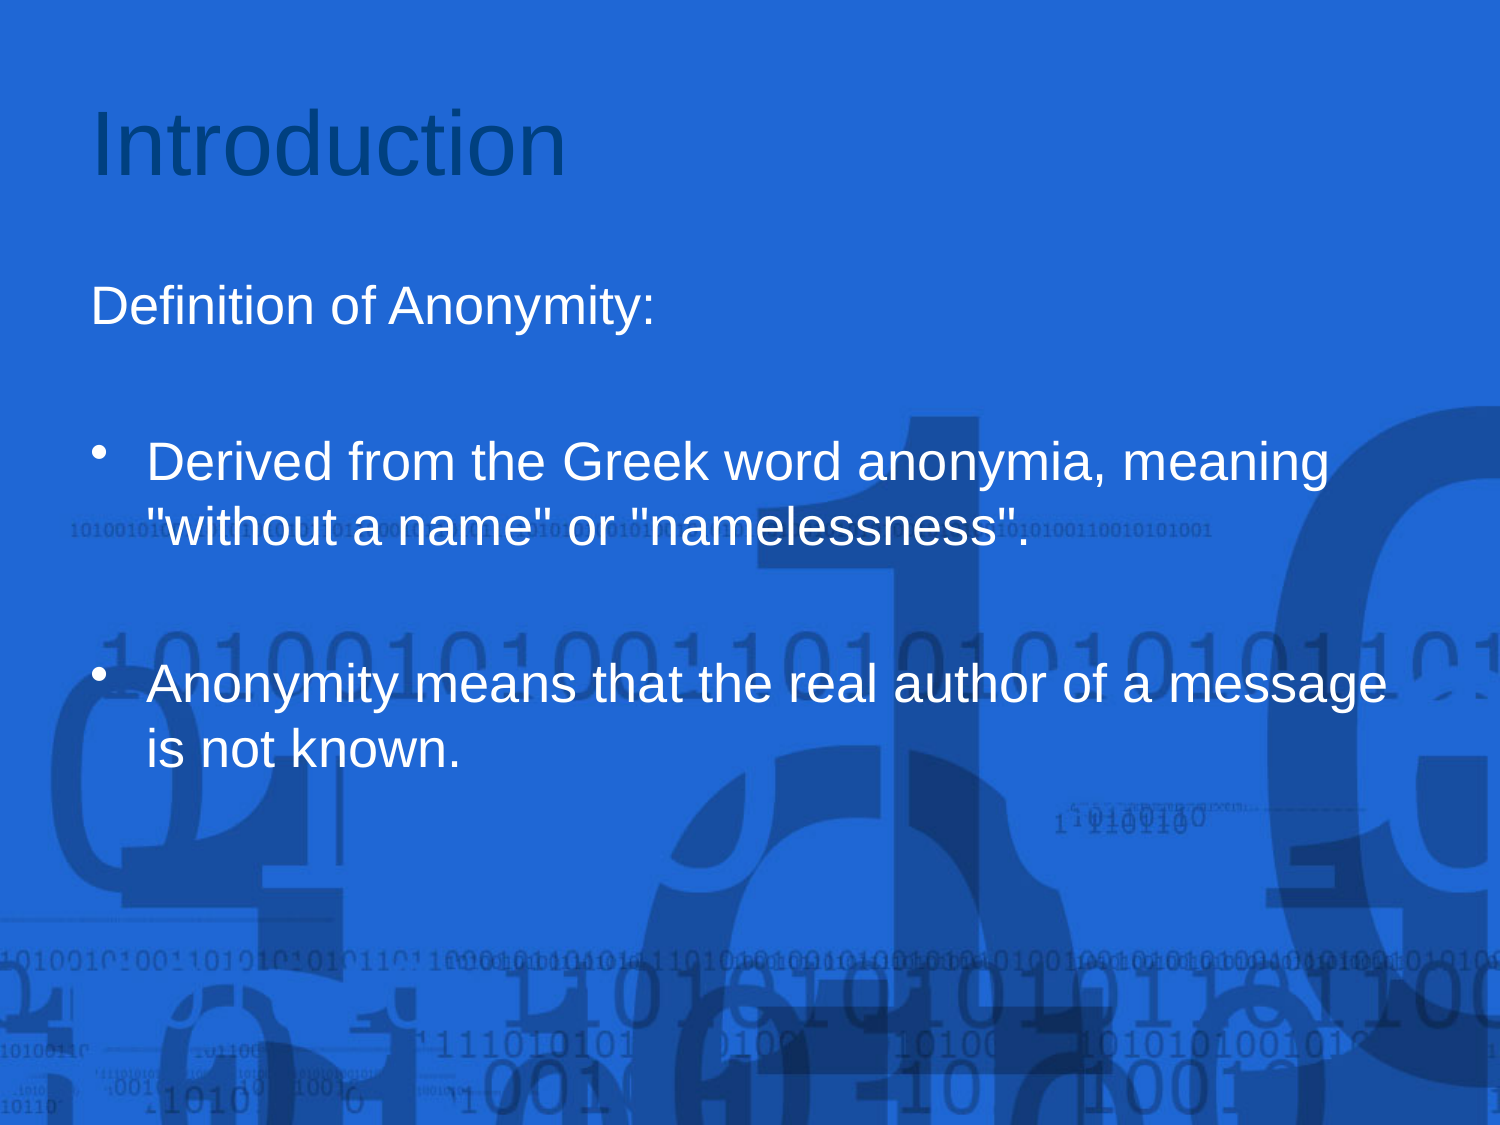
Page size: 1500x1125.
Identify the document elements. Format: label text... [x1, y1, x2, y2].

picture [0, 0, 1500, 1125]
title Introduction [75, 45, 1425, 233]
list Definition of Anonymity: Derived from the Greek word anonymia, meaning "without a name" or "namelessness". Anonymity means that the real author of a message is not known. [75, 262, 1425, 870]
